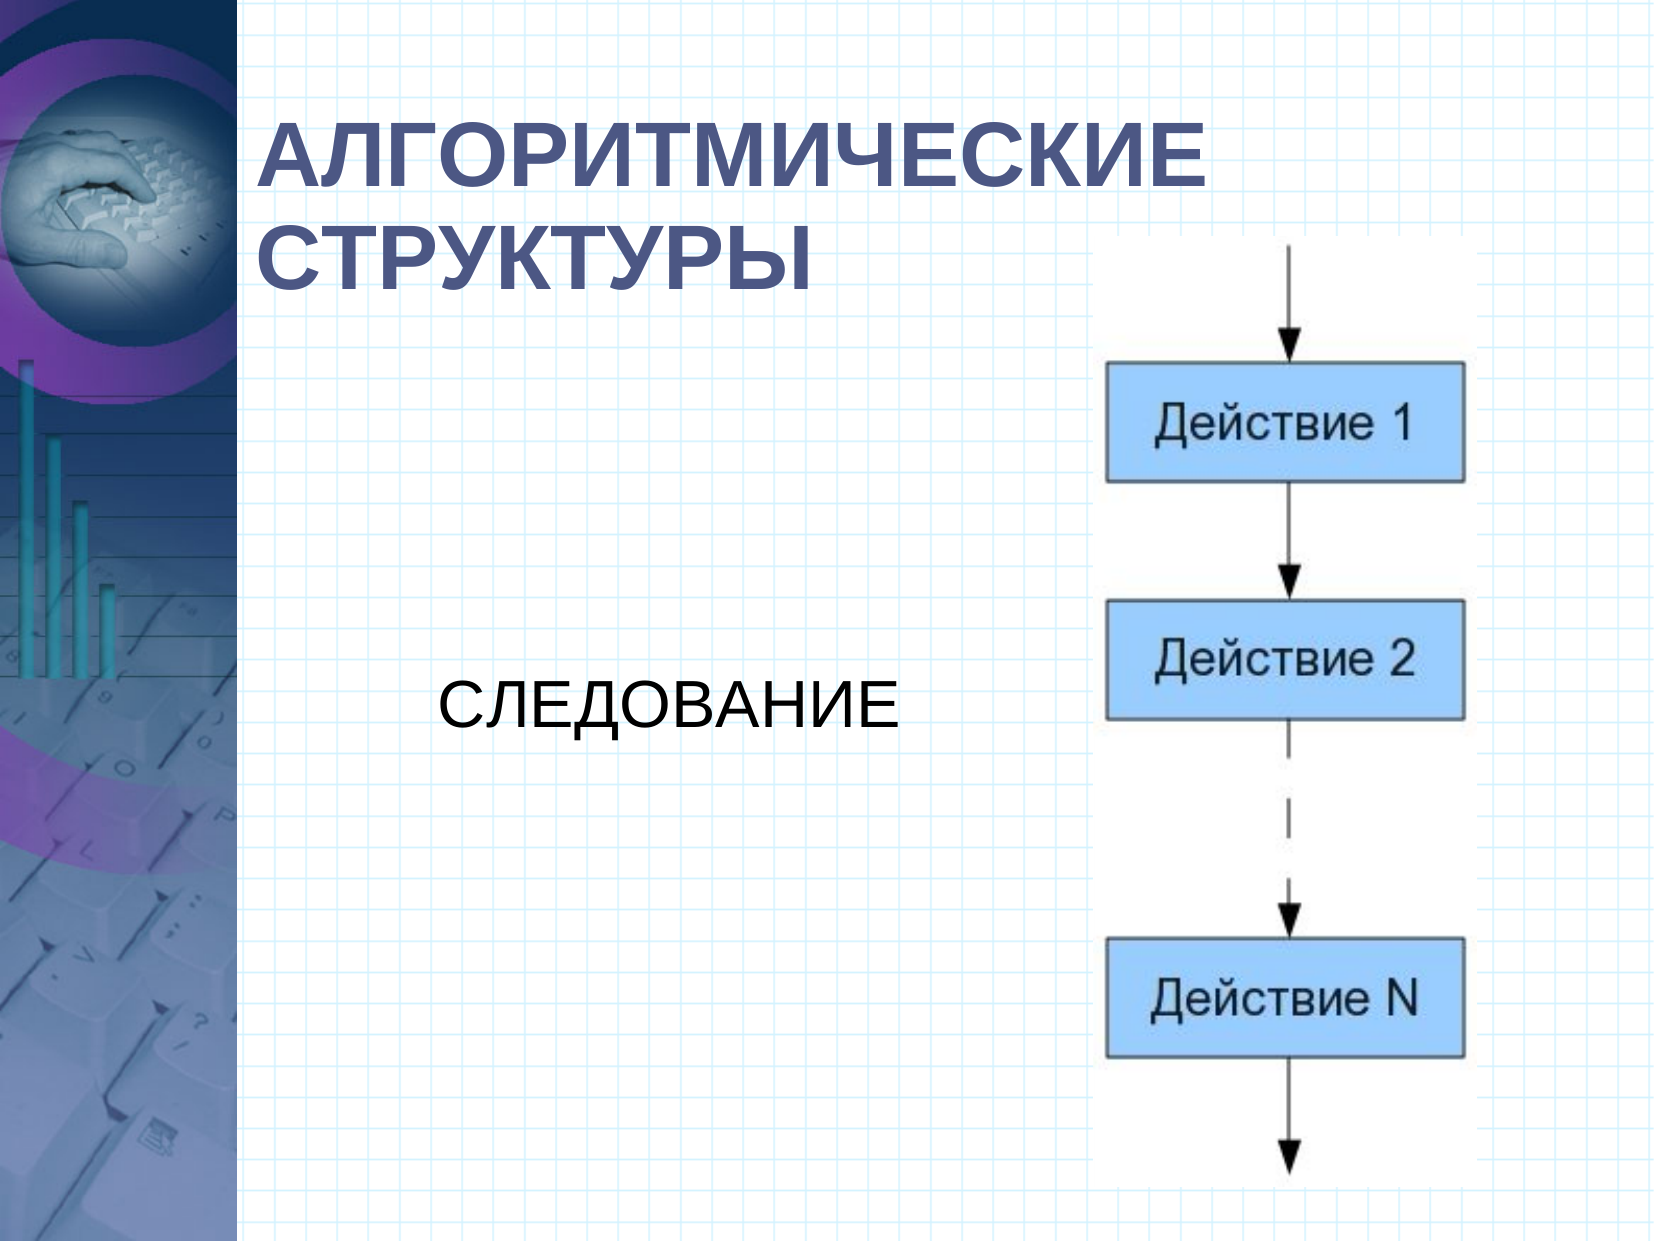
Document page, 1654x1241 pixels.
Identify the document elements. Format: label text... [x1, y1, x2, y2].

picture [0, 0, 1654, 1241]
title АЛГОРИТМИЧЕСКИЕ СТРУКТУРЫ [254, 102, 1640, 310]
subtitle СЛЕДОВАНИЕ [254, 344, 1640, 1065]
